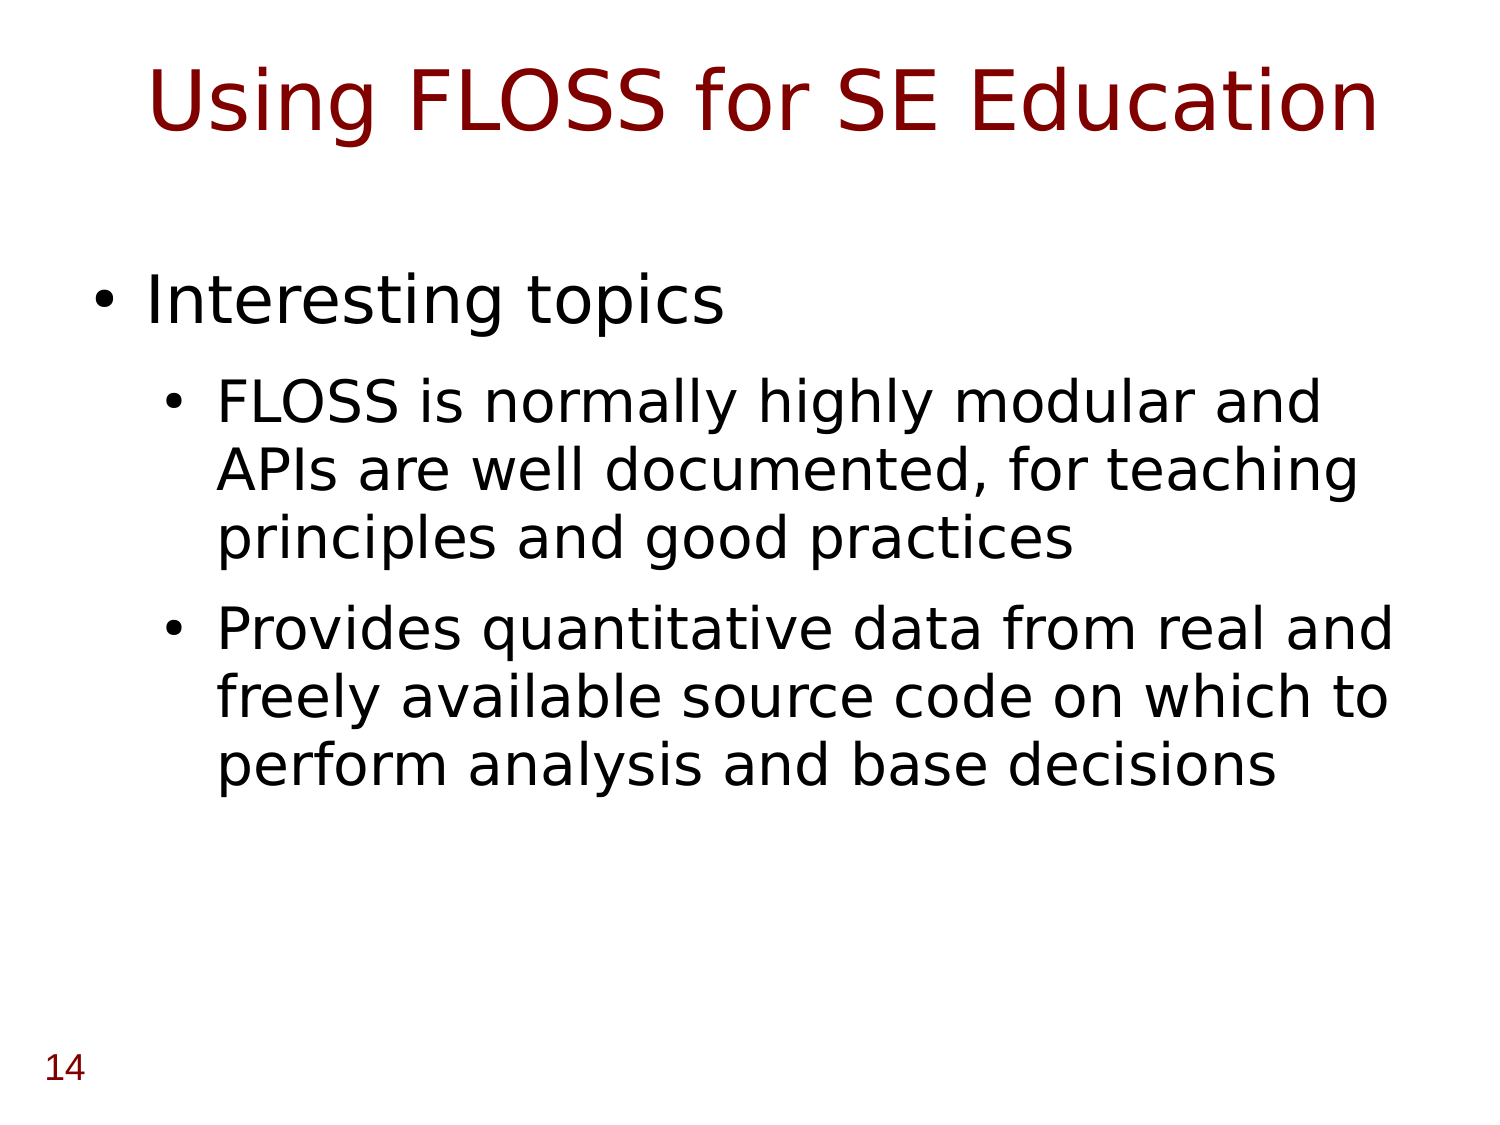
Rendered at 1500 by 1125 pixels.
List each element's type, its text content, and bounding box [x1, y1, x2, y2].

title Using FLOSS for SE Education [70, 27, 1459, 178]
list Interesting topics FLOSS is normally highly modular and APIs are well documented, for teaching principles and good practices Provides quantitative data from real and freely available source code on which to perform analysis and base decisions [75, 261, 1447, 1004]
